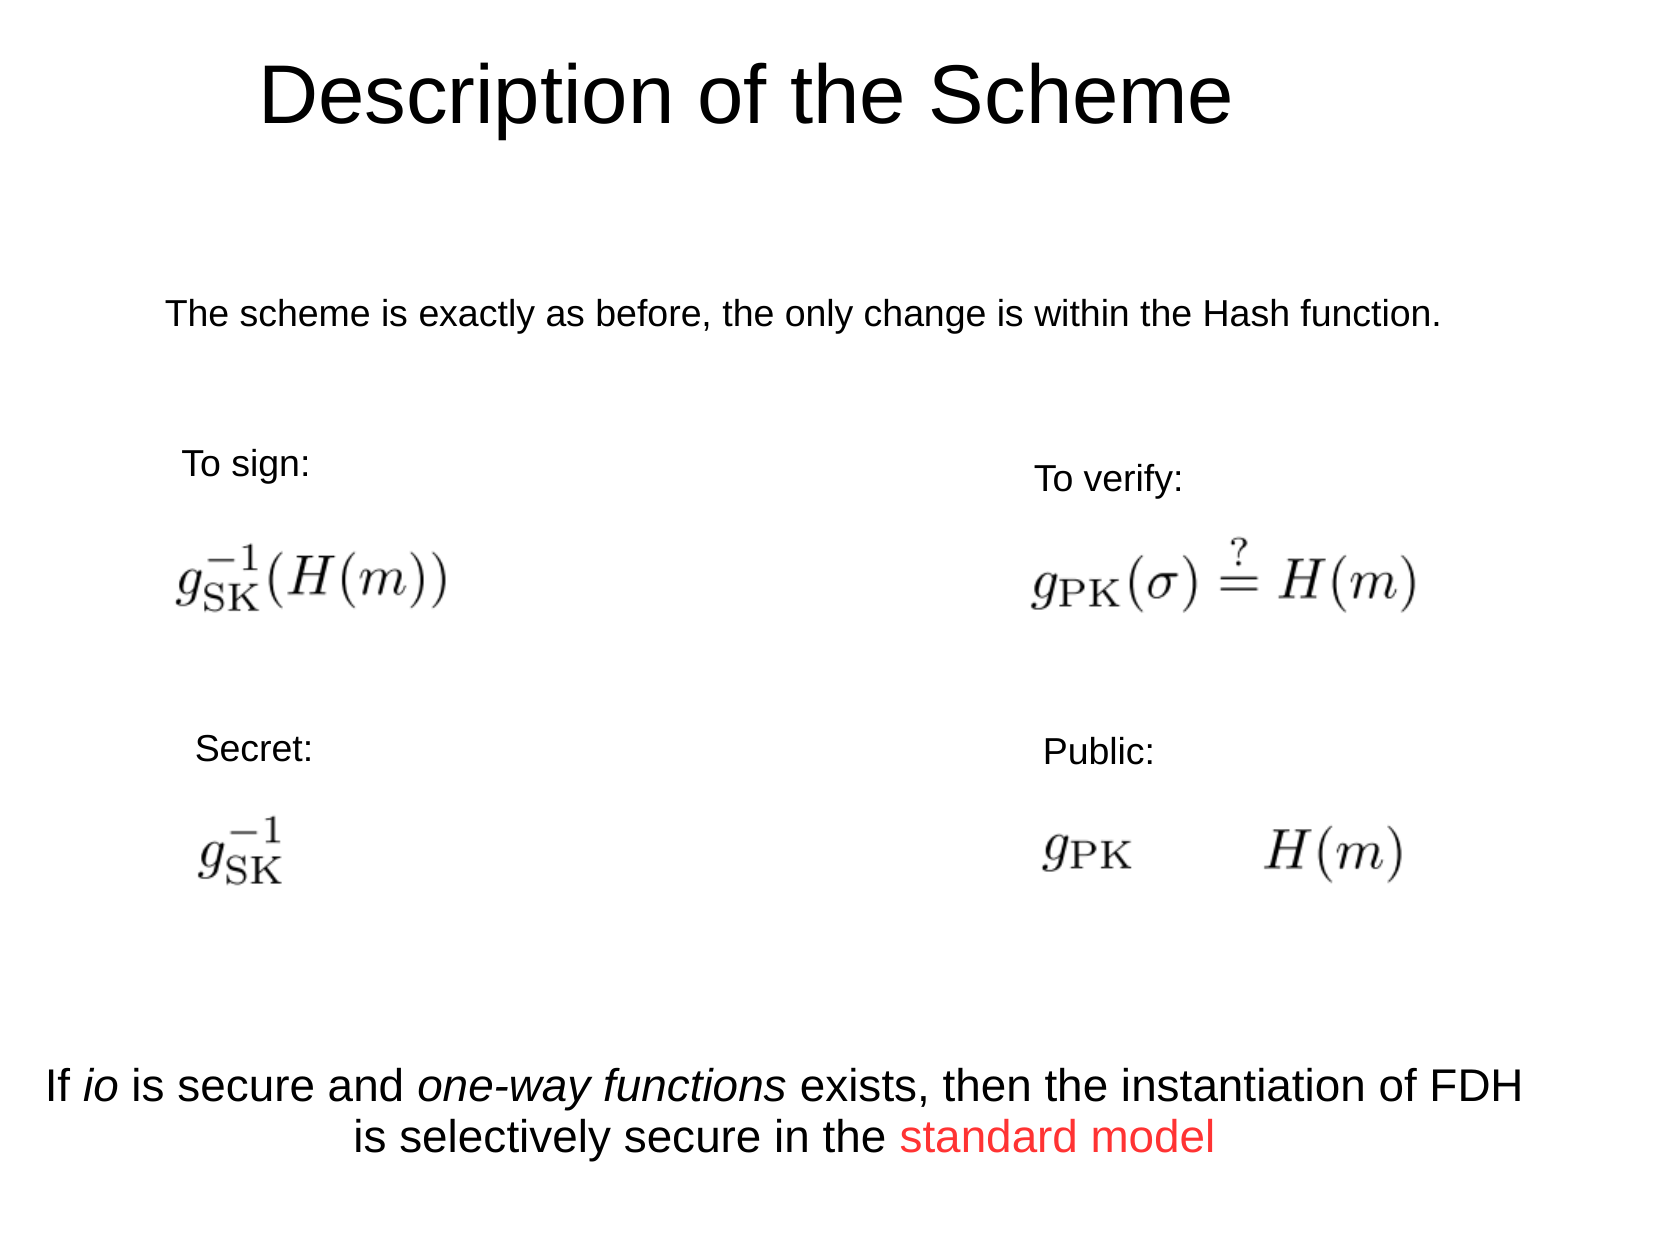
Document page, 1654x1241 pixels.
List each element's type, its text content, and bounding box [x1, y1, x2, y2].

picture [1255, 809, 1405, 885]
picture [1022, 524, 1420, 621]
picture [167, 534, 452, 631]
picture [189, 809, 293, 895]
text_box Description of the Scheme [243, 40, 1250, 149]
text_box The scheme is exactly as before, the only change is within the Hash function. [150, 285, 1458, 342]
text_box Secret: [180, 720, 329, 777]
picture [1032, 824, 1144, 883]
text_box To verify: [1019, 450, 1199, 507]
text_box Public: [1028, 723, 1171, 781]
text_box If io is secure and one-way functions exists, then the instantiation of FDH is selectively secure in the standard model [30, 1052, 1539, 1171]
text_box To sign: [166, 435, 326, 492]
